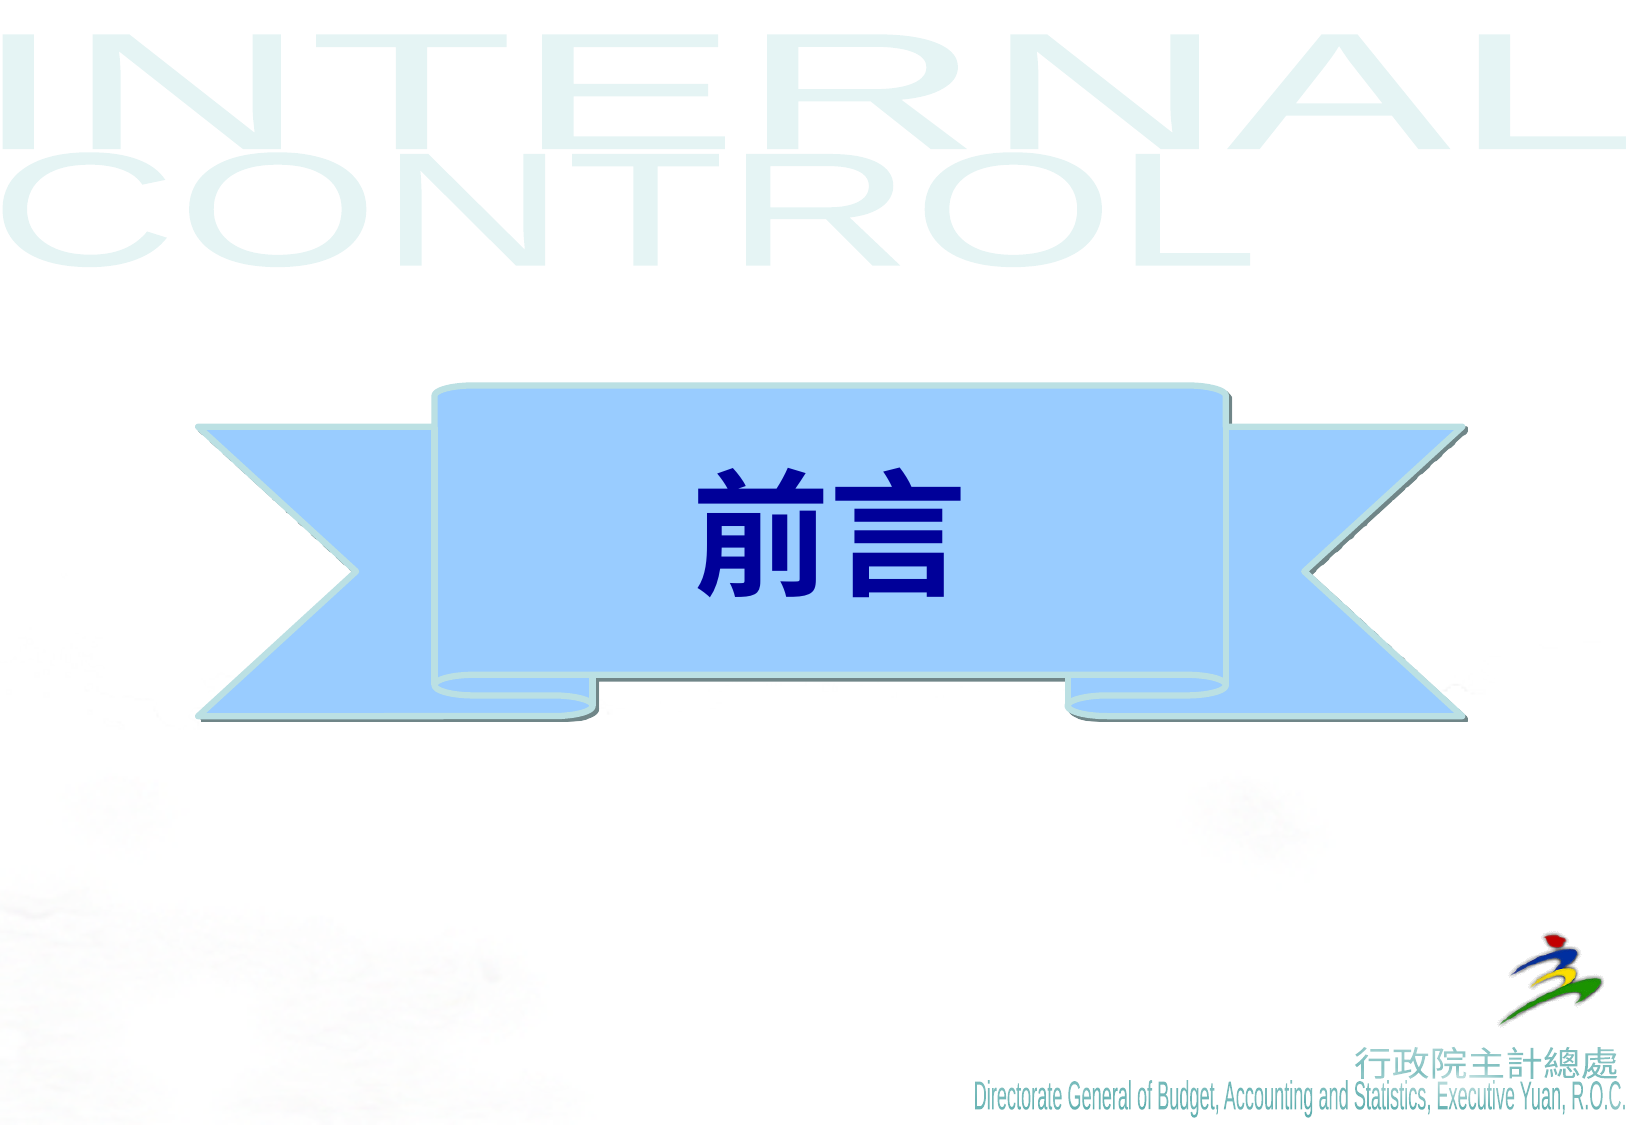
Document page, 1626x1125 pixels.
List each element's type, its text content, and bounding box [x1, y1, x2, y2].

text_box [1245, 1023, 1625, 1099]
picture [1497, 928, 1605, 1029]
text_box 前言 [198, 385, 1463, 717]
